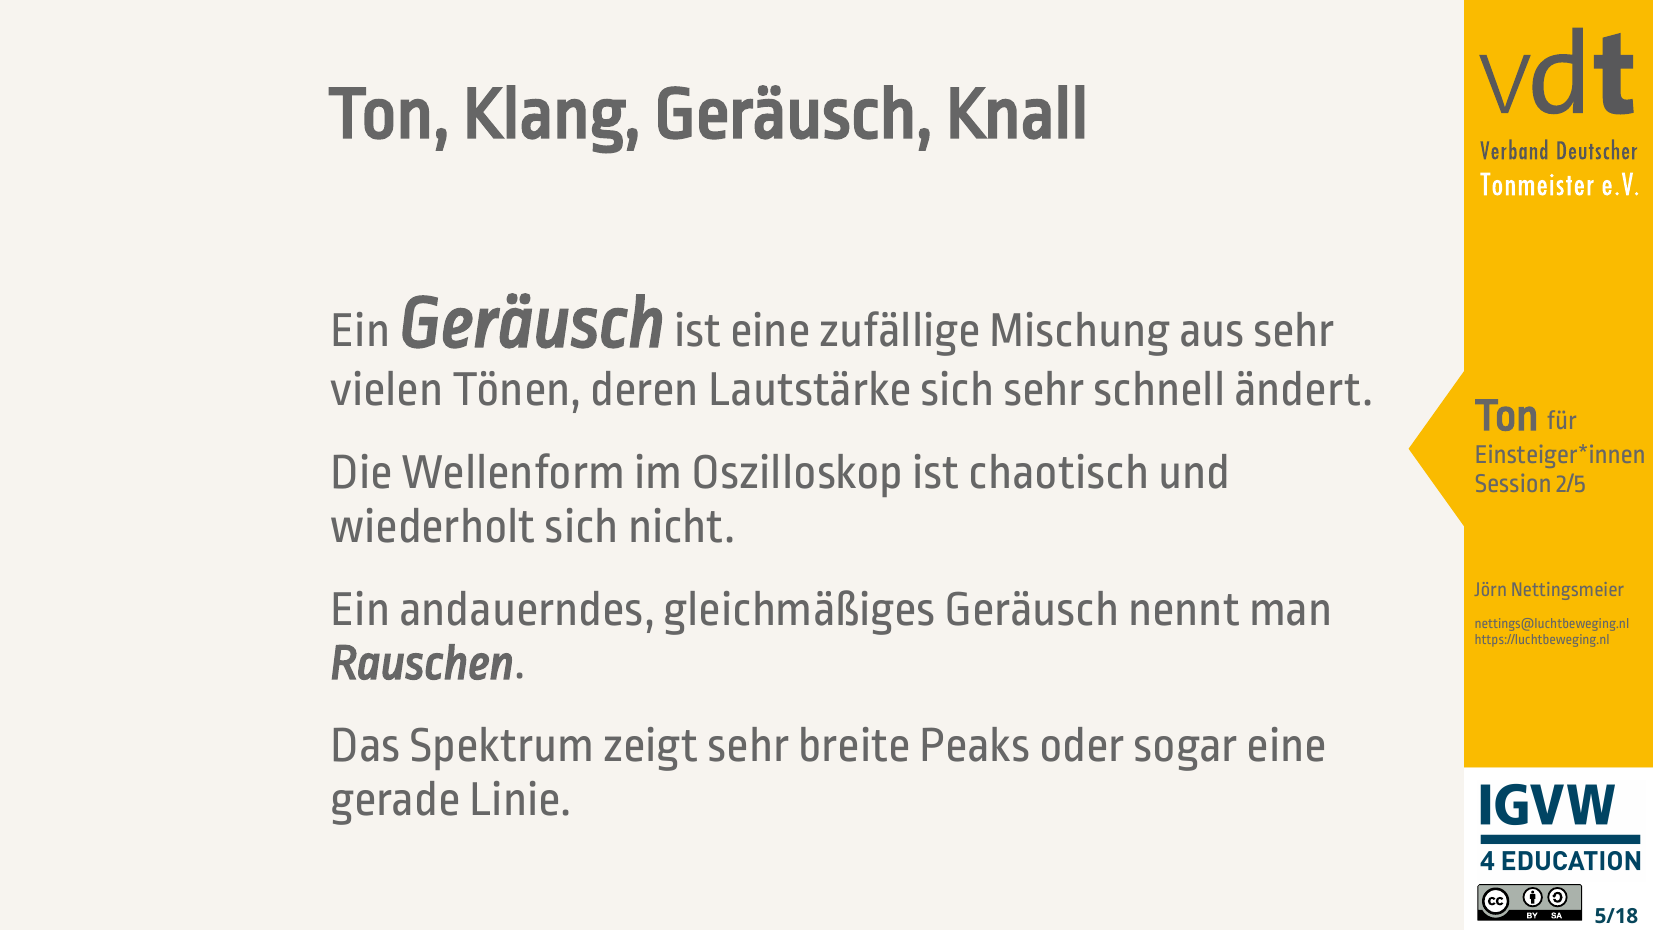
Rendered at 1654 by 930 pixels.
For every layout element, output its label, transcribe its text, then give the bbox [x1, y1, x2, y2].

list Ein Geräusch ist eine zufällige Mischung aus sehr vielen Tönen, deren Lautstärke sich sehr schnell ändert. Die Wellenform im Oszilloskop ist chaotisch und wiederholt sich nicht. Ein andauerndes, gleichmäßiges Geräusch nennt man Rauschen. Das Spektrum zeigt sehr breite Peaks oder sogar eine gerade Linie. [259, 283, 1394, 905]
title Ton, Klang, Geräusch, Knall [82, 37, 1335, 193]
picture [1477, 780, 1646, 882]
